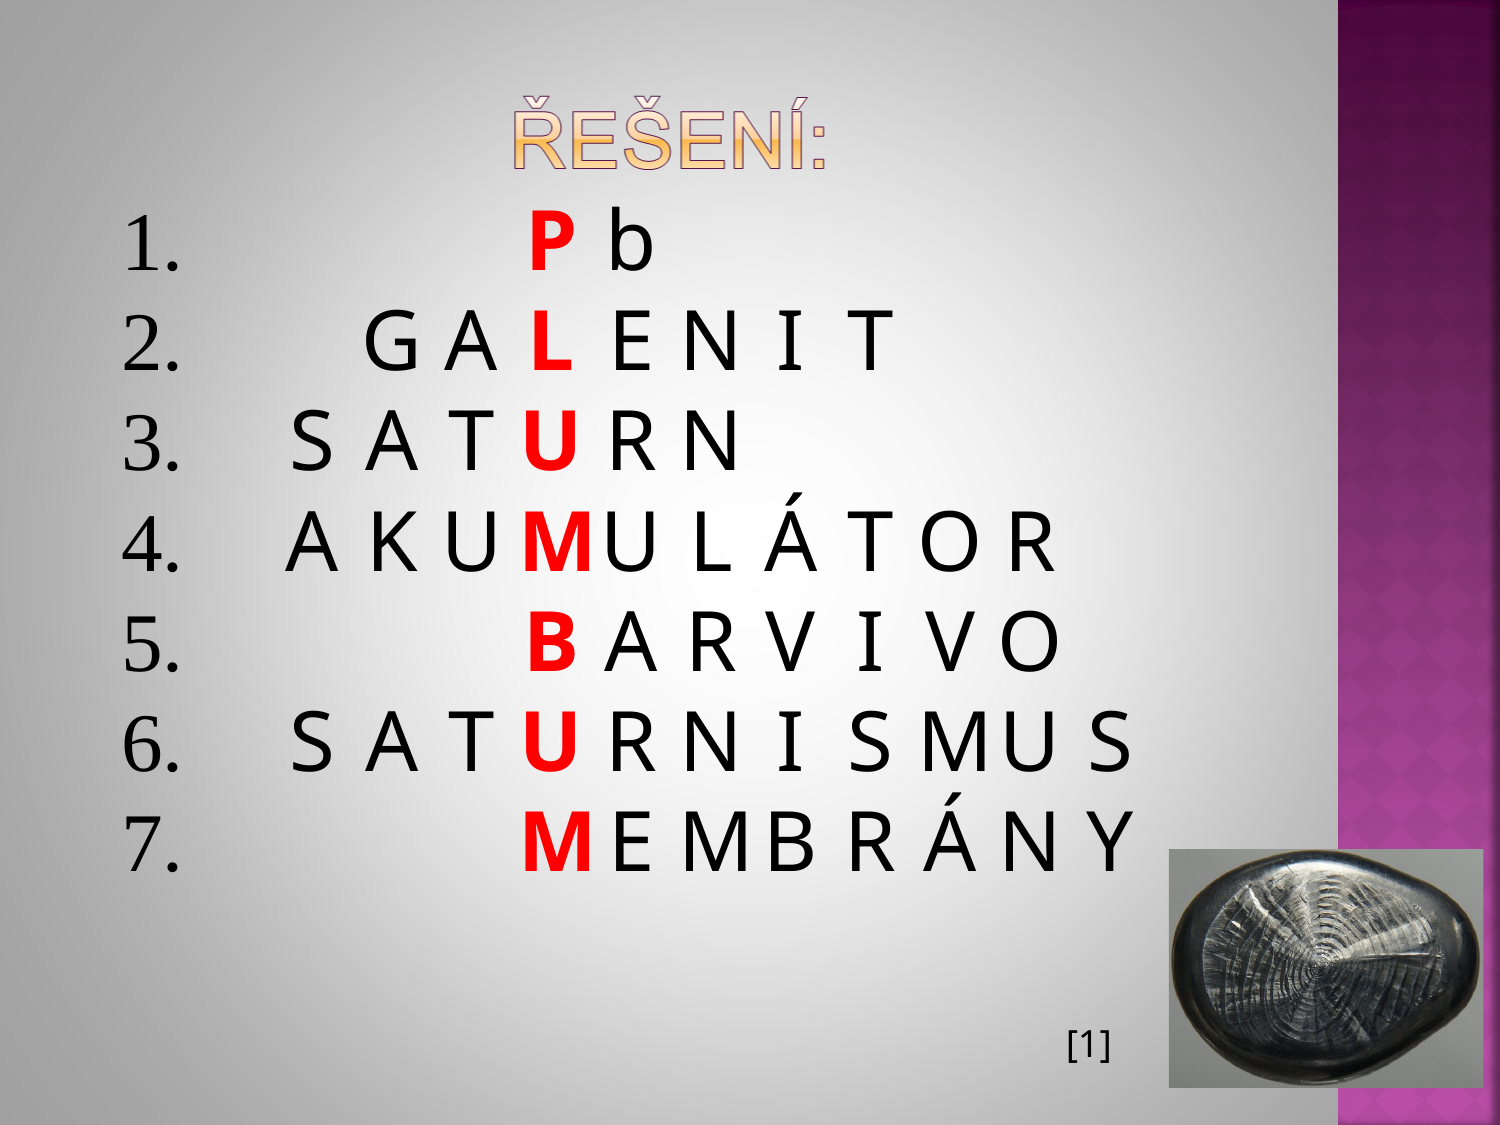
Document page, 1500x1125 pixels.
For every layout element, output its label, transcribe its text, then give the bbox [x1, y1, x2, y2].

table_cell 5. [113, 588, 192, 688]
table_cell G [352, 288, 432, 388]
table_cell Á [911, 788, 990, 888]
table_header [432, 187, 511, 288]
table_cell M [511, 788, 591, 888]
table_cell [990, 288, 1070, 388]
table_cell M [671, 788, 751, 888]
table_header [1070, 187, 1150, 288]
table_cell [192, 288, 272, 388]
table_cell S [272, 388, 352, 488]
table_cell A [272, 488, 352, 588]
table_header [272, 187, 352, 288]
table_header [990, 187, 1070, 288]
table_cell S [831, 688, 911, 788]
text_box [1] [1051, 1012, 1127, 1118]
table_cell A [591, 588, 671, 688]
table_cell S [272, 688, 352, 788]
table_cell N [671, 388, 751, 488]
table_cell [272, 788, 352, 888]
table_cell R [990, 488, 1070, 588]
table_cell M [511, 488, 591, 588]
table_cell [1070, 288, 1150, 388]
table_cell T [432, 388, 511, 488]
table_cell I [751, 288, 831, 388]
table_cell [192, 688, 272, 788]
table_header [192, 187, 272, 288]
table_cell [1070, 588, 1150, 688]
table_cell [272, 588, 352, 688]
table_cell T [831, 488, 911, 588]
table_cell [1070, 488, 1150, 588]
table_header P [511, 187, 591, 288]
table_cell U [990, 688, 1070, 788]
table_cell Á [751, 488, 831, 588]
table_cell 6. [113, 688, 192, 788]
table_cell U [511, 388, 591, 488]
table_cell [911, 288, 990, 388]
table_cell T [432, 688, 511, 788]
table_cell A [432, 288, 511, 388]
table_cell 4. [113, 488, 192, 588]
table_cell B [751, 788, 831, 888]
table_cell Y [1070, 788, 1150, 888]
table_cell [192, 588, 272, 688]
table_cell K [352, 488, 432, 588]
table_cell [1070, 388, 1150, 488]
table_cell O [990, 588, 1070, 688]
table_cell [432, 588, 511, 688]
table_cell R [591, 388, 671, 488]
table_cell [192, 388, 272, 488]
table_cell A [352, 688, 432, 788]
table_cell [432, 788, 511, 888]
table_cell O [911, 488, 990, 588]
table_cell B [511, 588, 591, 688]
table_cell [911, 388, 990, 488]
table_cell [990, 388, 1070, 488]
table_header 1. [113, 187, 192, 288]
table_cell T [831, 288, 911, 388]
table_cell R [671, 588, 751, 688]
table_cell [192, 788, 272, 888]
table_cell [751, 388, 831, 488]
table_cell [352, 788, 432, 888]
table_cell 2. [113, 288, 192, 388]
table_cell [192, 488, 272, 588]
table_header b [591, 187, 671, 288]
table_cell E [591, 288, 671, 388]
picture [0, 0, 1500, 1125]
table_cell U [511, 688, 591, 788]
table_cell [272, 288, 352, 388]
table_cell 7. [113, 788, 192, 888]
text_box [75, 53, 1264, 235]
table_cell [831, 388, 911, 488]
table_cell 3. [113, 388, 192, 488]
table_cell [352, 588, 432, 688]
table_header [751, 187, 831, 288]
table_header [352, 187, 432, 288]
table_cell A [352, 388, 432, 488]
table_cell V [911, 588, 990, 688]
table_cell R [591, 688, 671, 788]
table_cell L [671, 488, 751, 588]
table_cell N [671, 288, 751, 388]
table_cell U [591, 488, 671, 588]
table_cell E [591, 788, 671, 888]
table_header [911, 187, 990, 288]
table_cell M [911, 688, 990, 788]
table_cell I [751, 688, 831, 788]
table_cell S [1070, 688, 1150, 788]
table_cell R [831, 788, 911, 888]
table_cell V [751, 588, 831, 688]
table_cell I [831, 588, 911, 688]
table_cell N [671, 688, 751, 788]
table_cell U [432, 488, 511, 588]
table_cell L [511, 288, 591, 388]
table_cell N [990, 788, 1070, 888]
table_header [671, 187, 751, 288]
table_header [831, 187, 911, 288]
